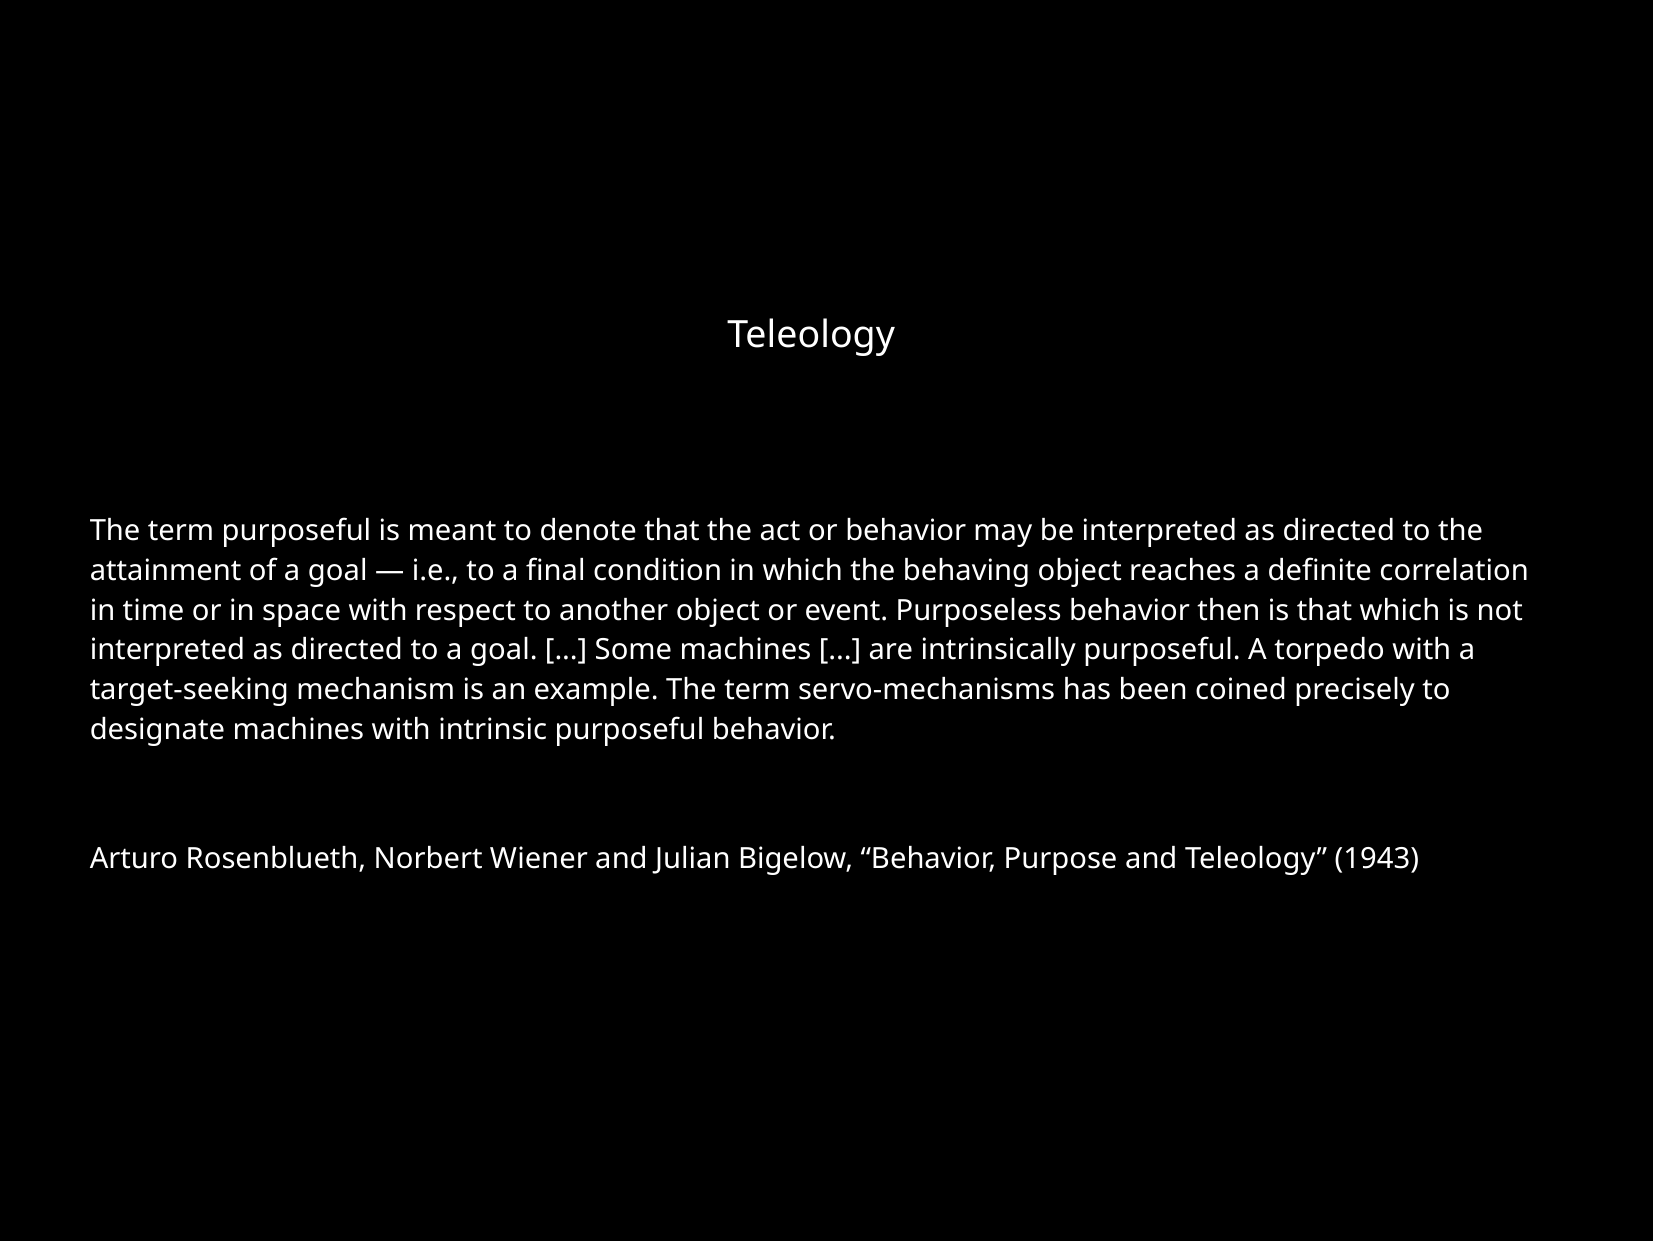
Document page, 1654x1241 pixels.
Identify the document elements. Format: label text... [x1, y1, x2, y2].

text_box Teleology [712, 300, 941, 368]
text_box The term purposeful is meant to denote that the act or behavior may be interpreted as directed to the attainment of a goal — i.e., to a final condition in which the behaving object reaches a definite correlation in time or in space with respect to another object or event. Purposeless behavior then is that which is not interpreted as directed to a goal. [...] Some machines [...] are intrinsically purposeful. A torpedo with a target-seeking mechanism is an example. The term servo-mechanisms has been coined precisely to designate machines with intrinsic purposeful behavior. Arturo Rosenblueth, Norbert Wiener and Julian Bigelow, “Behavior, Purpose and Teleology” (1943) [75, 501, 1559, 1046]
